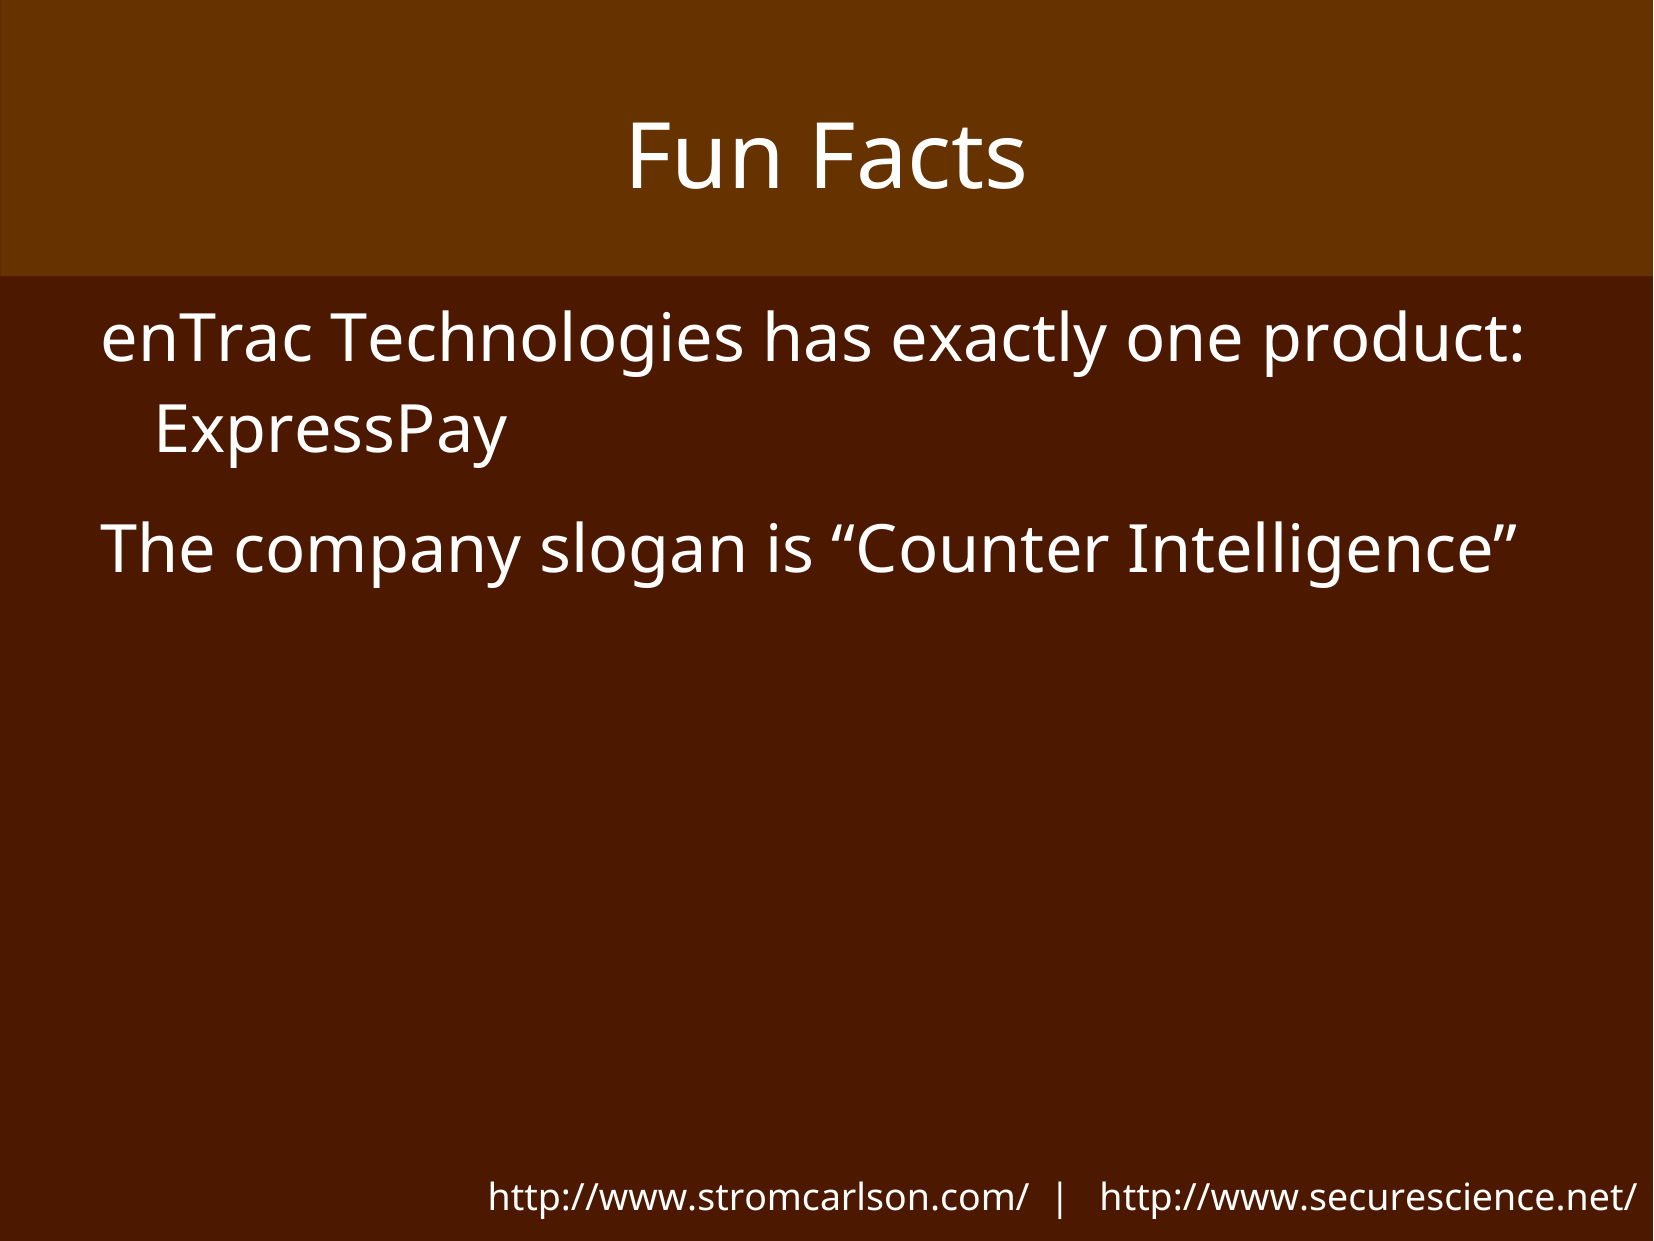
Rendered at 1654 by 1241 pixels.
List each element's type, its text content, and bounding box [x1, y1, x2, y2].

list enTrac Technologies has exactly one product: ExpressPay The company slogan is “Counter Intelligence” [82, 290, 1571, 650]
title Fun Facts [82, 49, 1571, 257]
